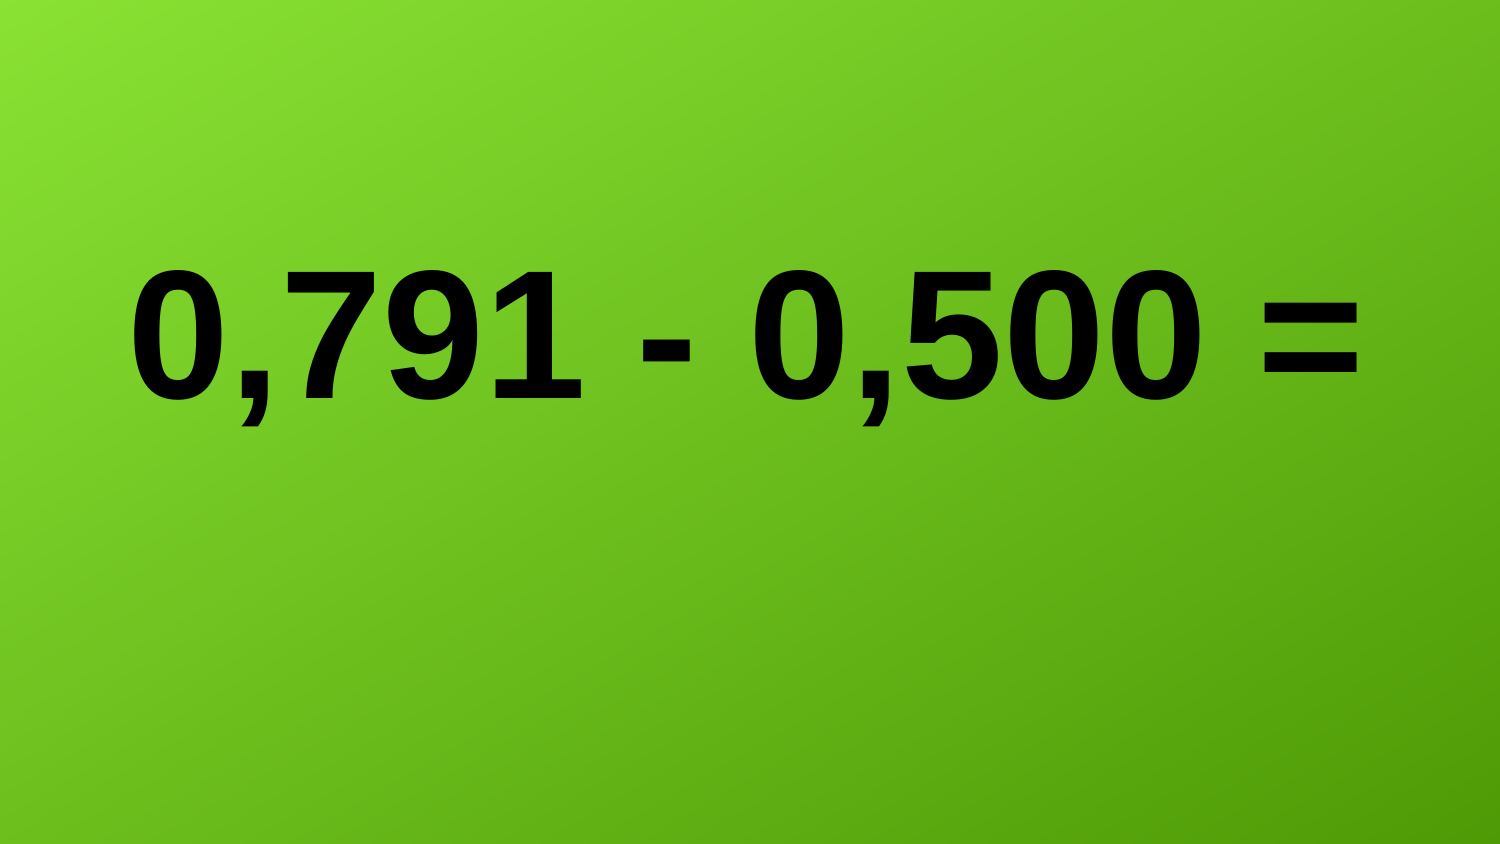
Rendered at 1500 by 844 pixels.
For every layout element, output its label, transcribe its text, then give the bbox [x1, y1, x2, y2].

title 0,791 - 0,500 = [112, 259, 1388, 451]
